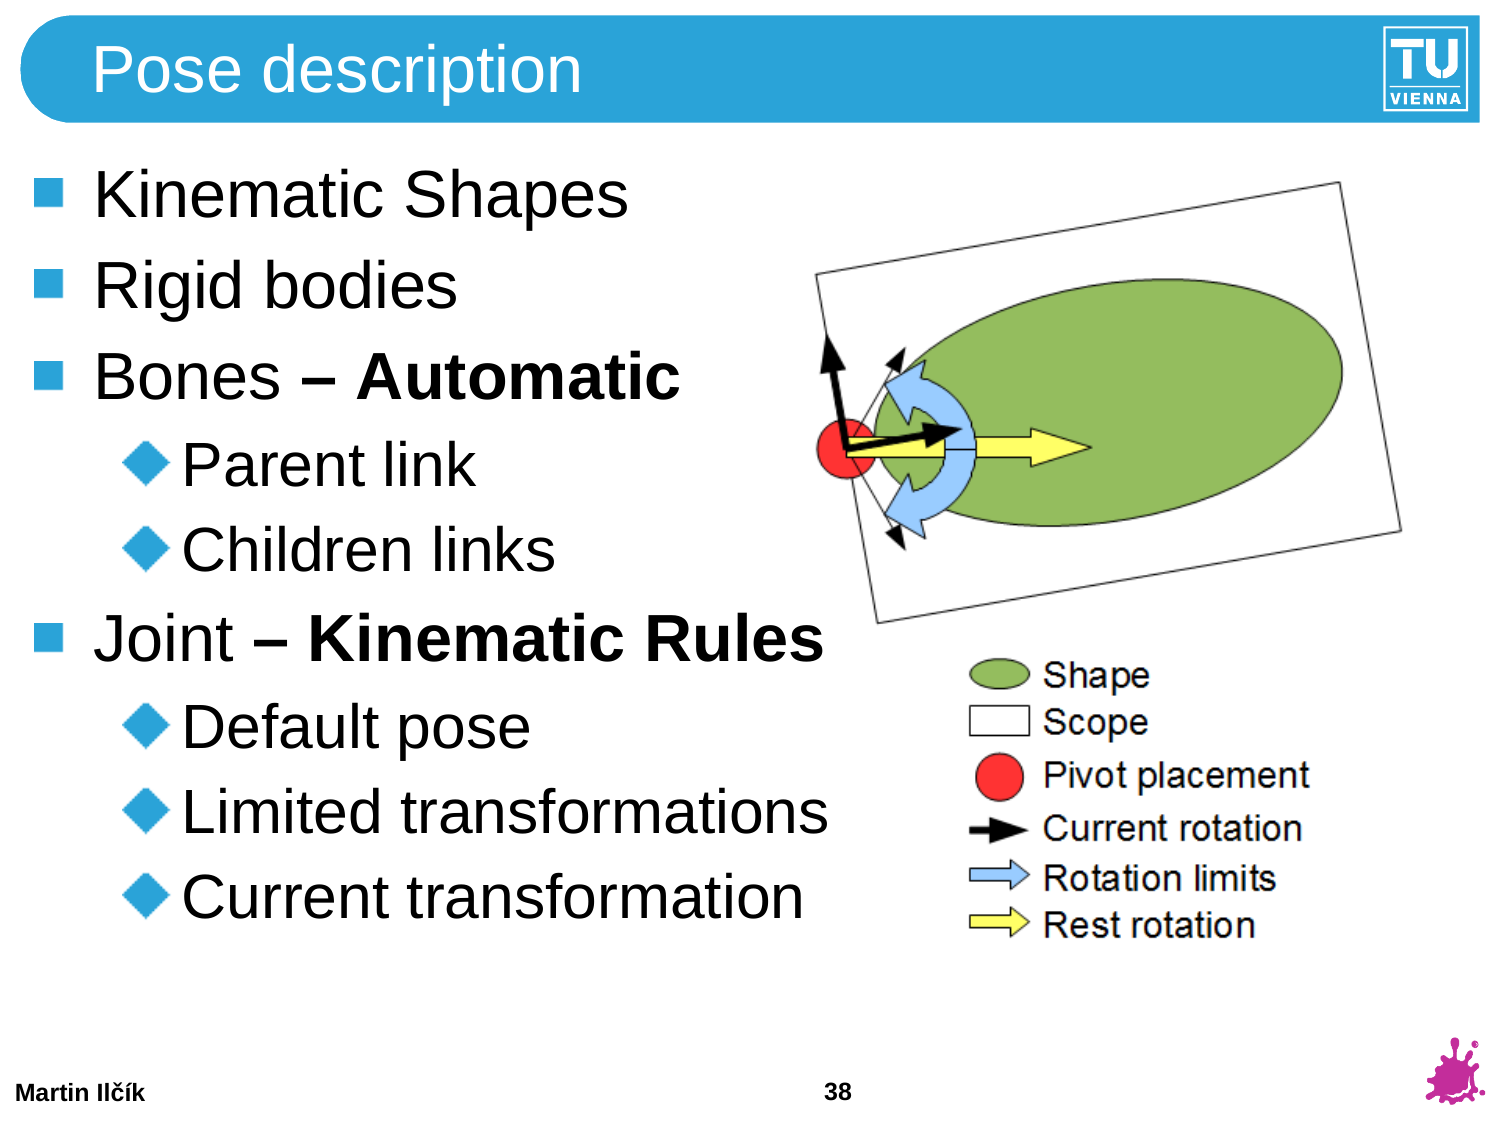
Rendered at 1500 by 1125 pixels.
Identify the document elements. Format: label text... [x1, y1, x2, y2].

list Kinematic Shapes Rigid bodies Bones – Automatic Parent link Children links Joint – Kinematic Rules Default pose Limited transformations Current transformation [19, 148, 1481, 1047]
text_box 44 [749, 1067, 927, 1117]
title Pose description [76, 7, 1350, 132]
text_box Martin Ilčík [0, 1068, 617, 1117]
